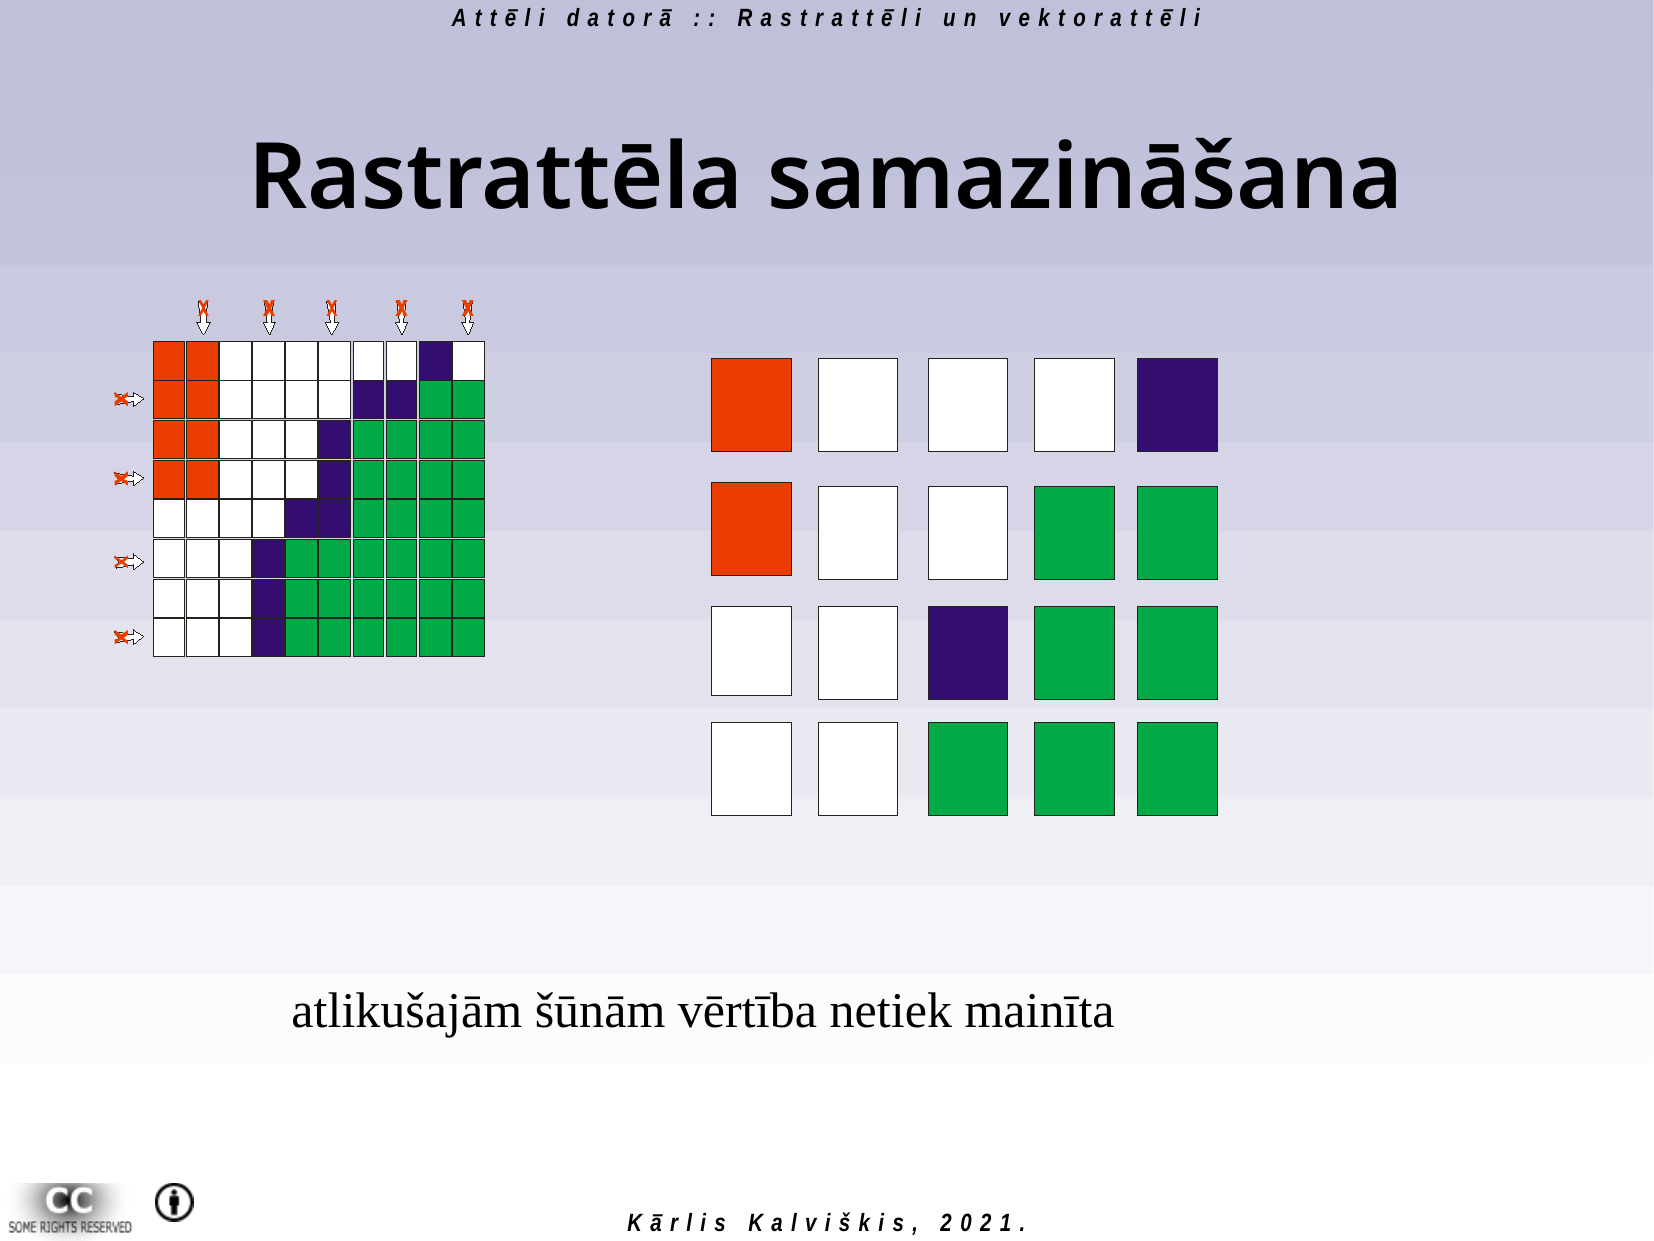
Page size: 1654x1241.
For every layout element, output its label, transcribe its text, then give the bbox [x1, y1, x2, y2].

text_box [114, 629, 144, 645]
text_box [819, 607, 897, 699]
text_box [196, 300, 211, 335]
text_box [220, 461, 251, 498]
text_box [154, 619, 184, 656]
text_box [819, 359, 897, 451]
text_box [154, 421, 184, 458]
text_box [453, 500, 484, 537]
text_box [420, 381, 451, 418]
text_box [319, 580, 350, 617]
text_box [354, 461, 383, 498]
text_box [319, 342, 350, 380]
text_box [154, 540, 184, 577]
text_box [453, 342, 484, 380]
text_box [420, 421, 451, 458]
picture [0, 0, 1654, 1241]
text_box [220, 421, 251, 458]
text_box [220, 540, 251, 577]
text_box [220, 580, 251, 617]
text_box [387, 619, 416, 656]
text_box [1138, 607, 1217, 699]
text_box [420, 342, 451, 380]
text_box [387, 580, 416, 617]
text_box [453, 381, 484, 418]
text_box [387, 381, 416, 418]
text_box [286, 421, 317, 458]
text_box [354, 342, 383, 380]
text_box [253, 500, 284, 537]
text_box [1138, 359, 1217, 451]
text_box [712, 483, 791, 575]
text_box [1138, 723, 1217, 815]
text_box [387, 540, 416, 577]
text_box [354, 421, 383, 458]
text_box [929, 723, 1007, 815]
text_box [286, 619, 317, 656]
text_box [220, 381, 251, 418]
text_box [154, 381, 184, 418]
text_box [154, 461, 184, 498]
text_box [1035, 723, 1114, 815]
text_box [319, 500, 350, 537]
text_box [253, 421, 284, 458]
text_box [929, 607, 1007, 699]
text_box [187, 580, 218, 617]
text_box [712, 359, 791, 451]
text_box [819, 487, 897, 579]
text_box [220, 342, 251, 380]
text_box [187, 381, 218, 418]
text_box [453, 619, 484, 656]
text_box [319, 619, 350, 656]
text_box [114, 471, 144, 486]
text_box [420, 619, 451, 656]
text_box [387, 461, 416, 498]
text_box [253, 540, 284, 577]
text_box [187, 461, 218, 498]
text_box [187, 619, 218, 656]
text_box [220, 619, 251, 656]
text_box [154, 342, 184, 380]
text_box [1035, 359, 1114, 451]
text_box [187, 500, 218, 537]
text_box [263, 300, 276, 335]
text_box [453, 461, 484, 498]
text_box [319, 421, 350, 458]
text_box [354, 540, 383, 577]
text_box [420, 500, 451, 537]
text_box [354, 619, 383, 656]
text_box [154, 500, 184, 537]
text_box [319, 461, 350, 498]
text_box [114, 553, 144, 570]
text_box [453, 421, 484, 458]
text_box [220, 500, 251, 537]
text_box [929, 487, 1007, 579]
text_box [453, 580, 484, 617]
text_box [1138, 487, 1217, 579]
text_box [387, 500, 416, 537]
text_box [286, 381, 317, 418]
text_box [286, 580, 317, 617]
text_box [420, 540, 451, 577]
text_box [712, 723, 791, 815]
text_box [354, 580, 383, 617]
text_box [187, 342, 218, 380]
text_box [253, 580, 284, 617]
text_box [420, 461, 451, 498]
text_box [286, 342, 317, 380]
text_box atlikušajām šūnām vērtība netiek mainīta [291, 982, 1363, 1096]
text_box [354, 500, 383, 537]
text_box [453, 540, 484, 577]
text_box [819, 723, 897, 815]
text_box [1035, 607, 1114, 699]
text_box [387, 342, 416, 380]
text_box [420, 580, 451, 617]
text_box [114, 392, 144, 407]
text_box [319, 381, 350, 418]
text_box [286, 540, 317, 577]
text_box [286, 500, 317, 537]
text_box [187, 540, 218, 577]
text_box [712, 607, 791, 695]
text_box [387, 421, 416, 458]
text_box [154, 580, 184, 617]
text_box [461, 300, 474, 335]
text_box [325, 300, 339, 335]
text_box [1035, 487, 1114, 579]
text_box [253, 381, 284, 418]
text_box [395, 300, 408, 335]
text_box [354, 381, 383, 418]
text_box [319, 540, 350, 577]
text_box [253, 461, 284, 498]
text_box [286, 461, 317, 498]
text_box [253, 619, 284, 656]
text_box [187, 421, 218, 458]
text_box [929, 359, 1007, 451]
text_box [253, 342, 284, 380]
title Rastrattēla samazināšana [29, 49, 1625, 296]
